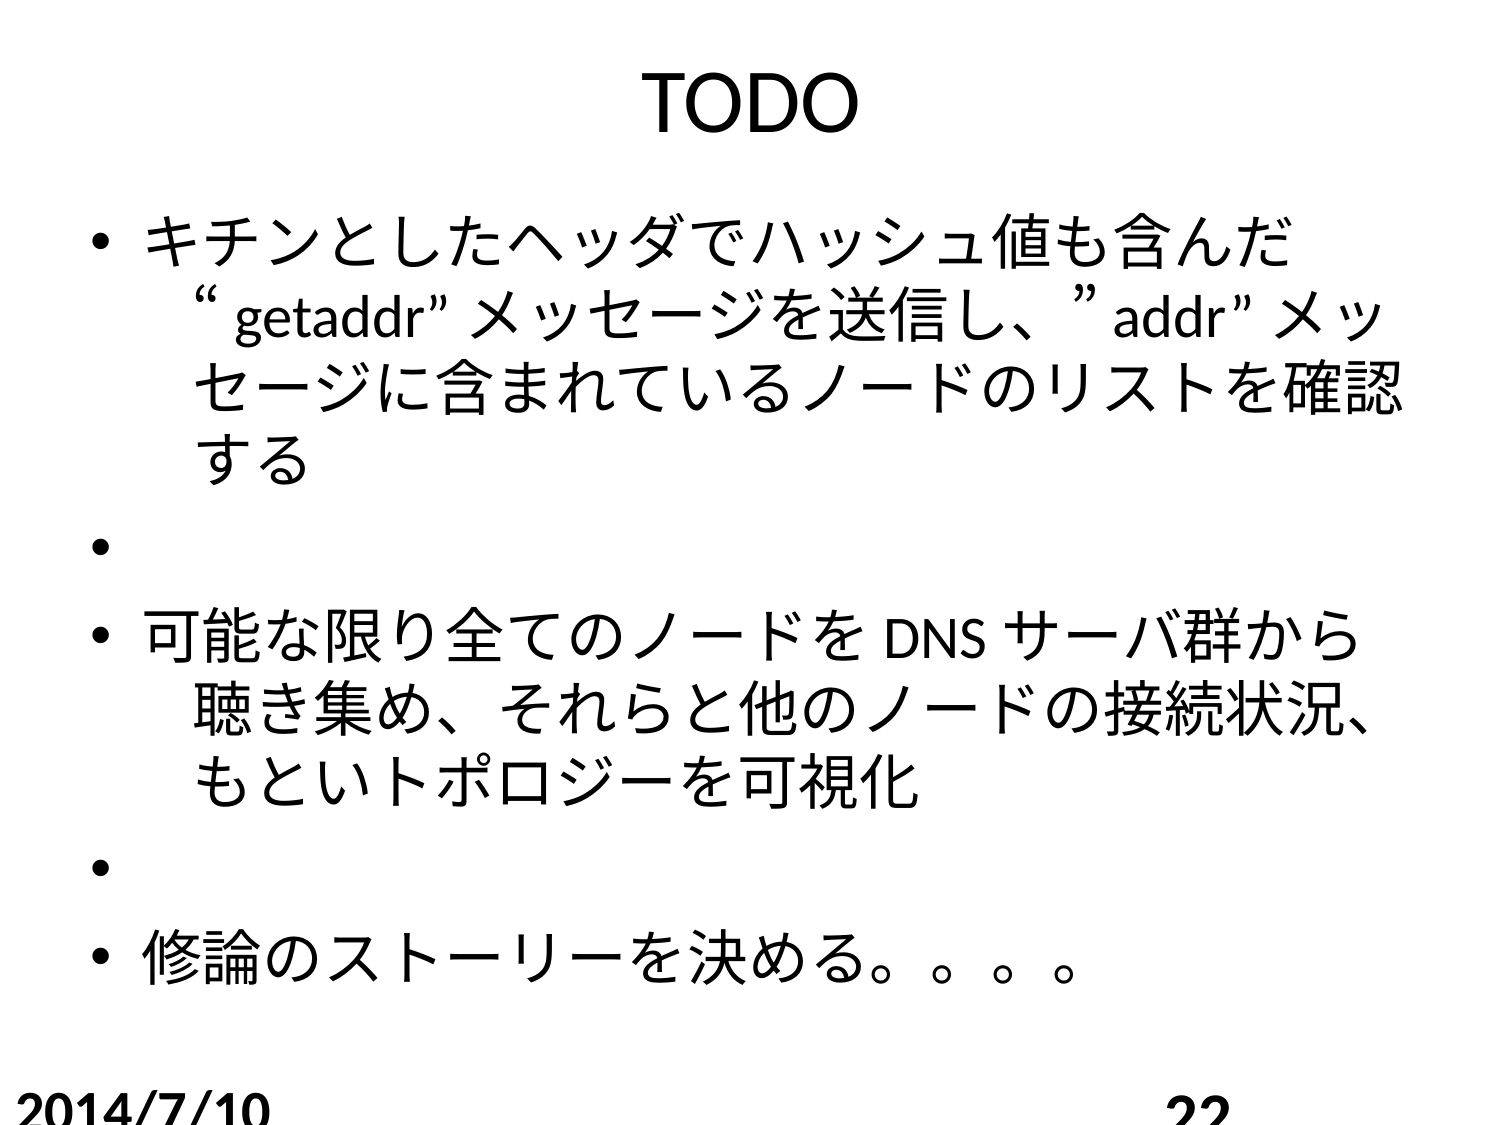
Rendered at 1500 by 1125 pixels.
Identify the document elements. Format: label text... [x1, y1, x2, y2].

text_box [1149, 1065, 1500, 1125]
text_box 2014/7/10 [0, 1065, 351, 1125]
list キチンとしたヘッダでハッシュ値も含んだ “getaddr”メッセージを送信し、”addr”メッセージに含まれているノードのリストを確認する 可能な限り全てのノードをDNSサーバ群から聴き集め、それらと他のノードの接続状況、もといトポロジーを可視化 修論のストーリーを決める。。。。 [75, 196, 1426, 1005]
title TODO [76, 19, 1427, 173]
